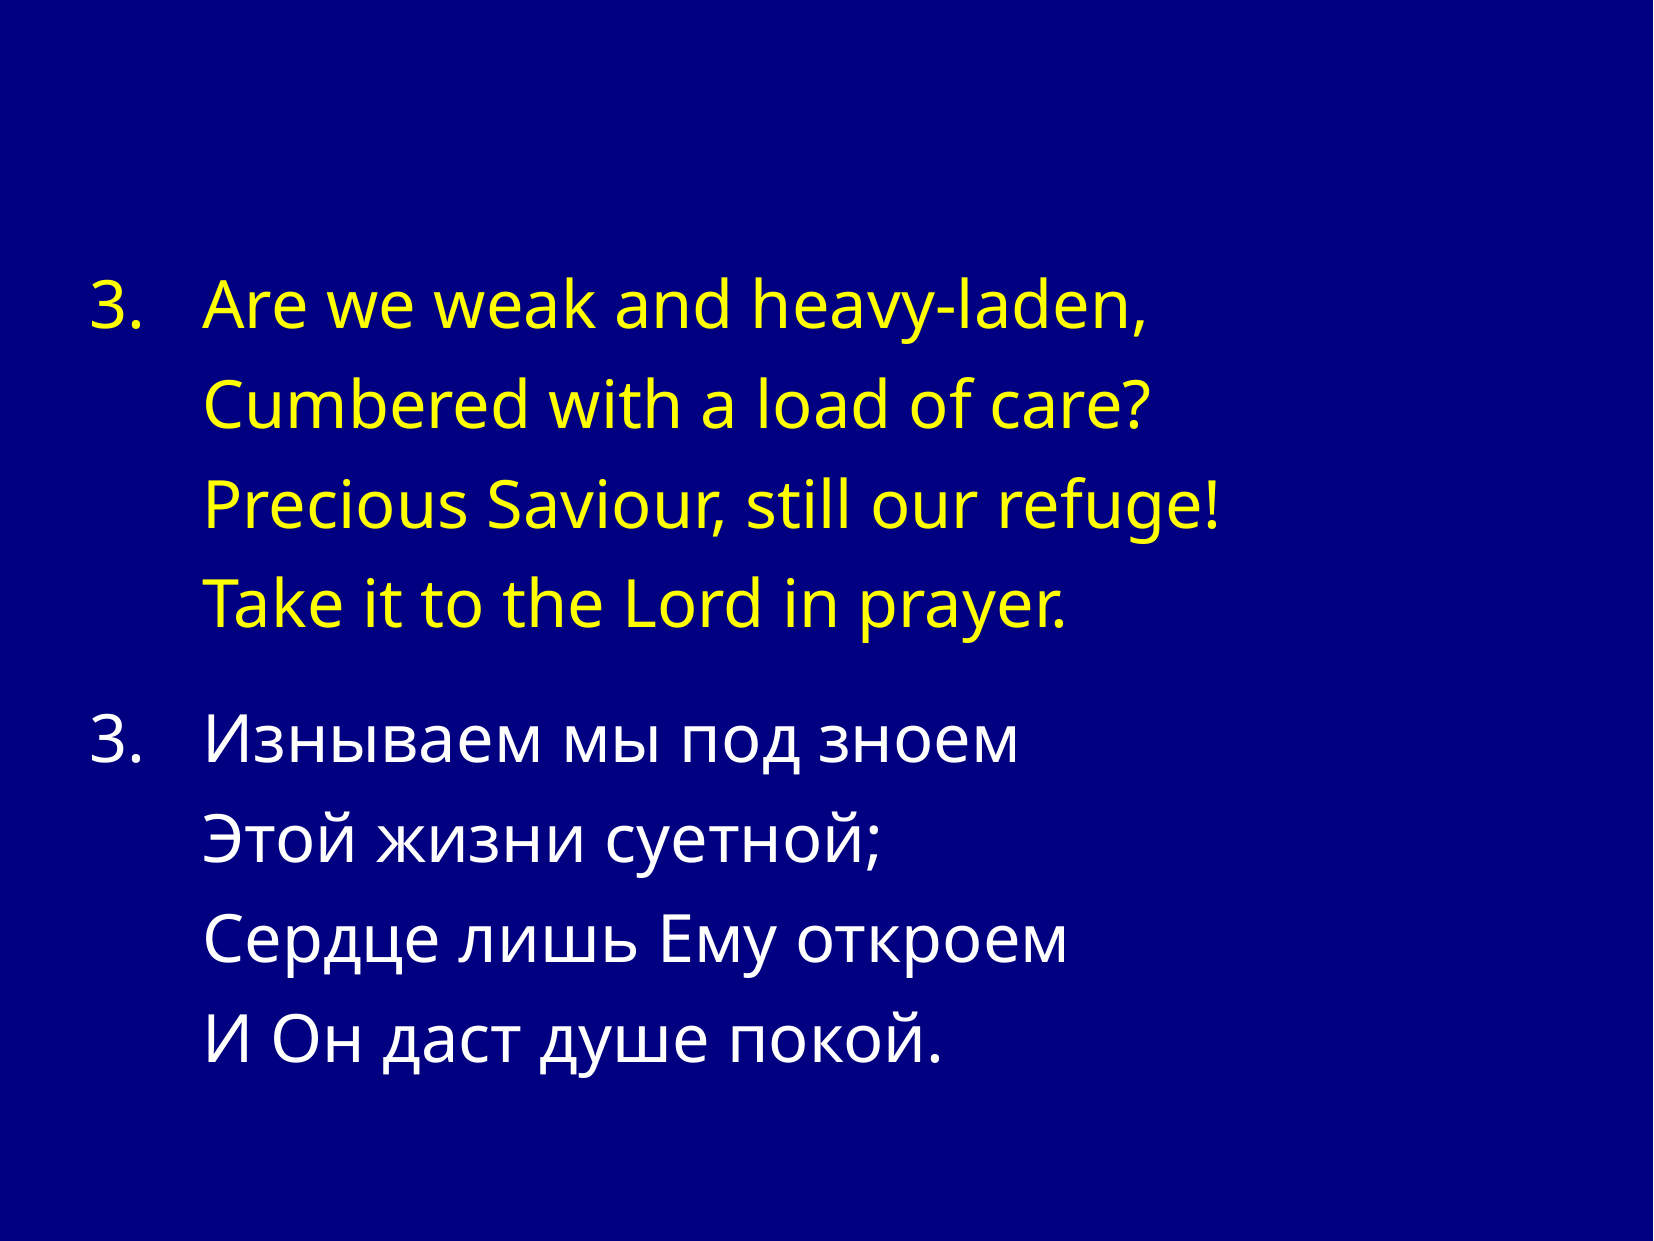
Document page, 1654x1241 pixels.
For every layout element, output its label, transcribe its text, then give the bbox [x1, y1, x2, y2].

text_box 3. Изнываем мы под зноем Этой жизни суетной; Сердце лишь Ему откроем И Он даст душе покой. [75, 675, 1576, 1163]
text_box 3. Are we weak and heavy-laden, Cumbered with a load of care? Precious Saviour, still our refuge! Take it to the Lord in prayer. [75, 150, 1576, 638]
